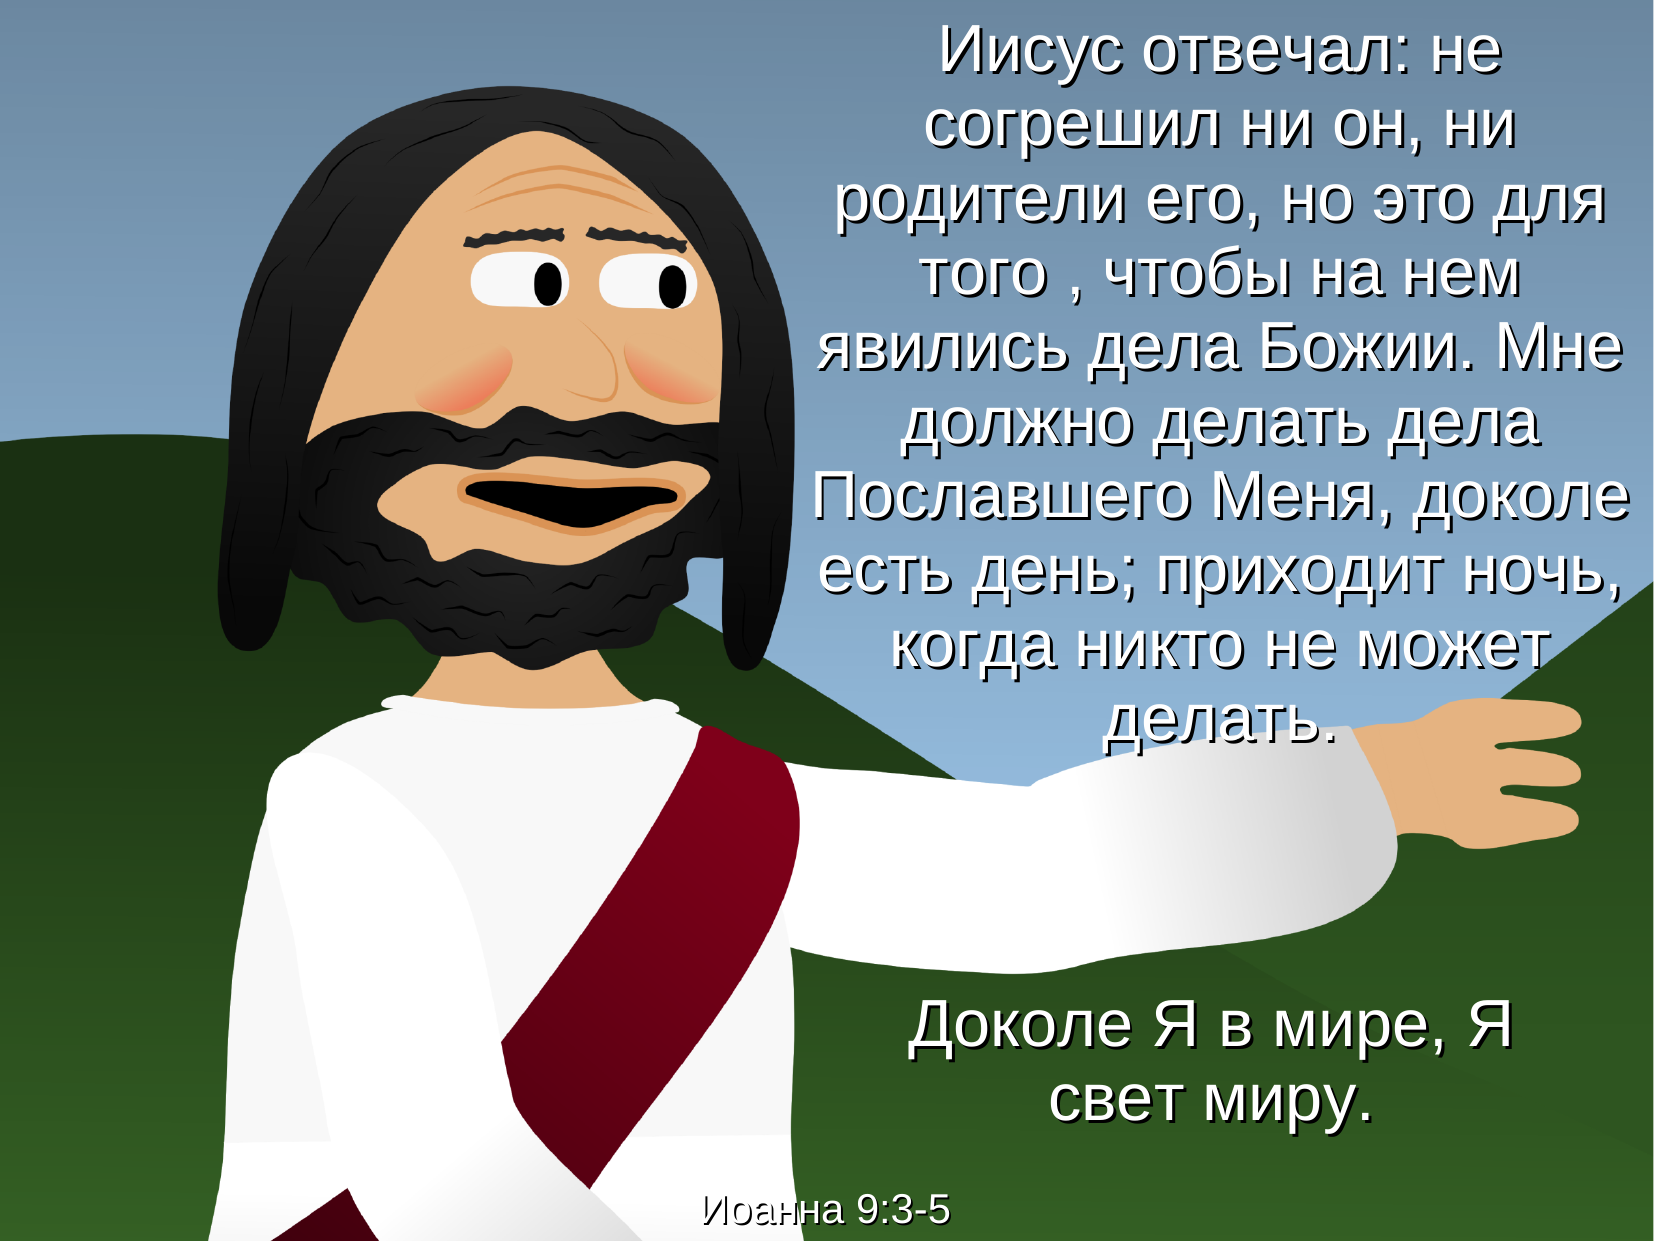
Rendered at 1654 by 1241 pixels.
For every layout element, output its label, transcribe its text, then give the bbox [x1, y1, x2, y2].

text_box Иоанна 9:3-5 [37, 1175, 1613, 1238]
text_box Доколе Я в мире, Я свет миру. [824, 975, 1599, 1215]
text_box Иисус отвечал: не согрешил ни он, ни родители его, но это для того , чтобы на нем явились дела Божии. Мне должно делать дела Пославшего Меня, доколе есть день; приходит ночь, когда никто не может делать. [787, 0, 1654, 688]
picture [0, 0, 1654, 1241]
